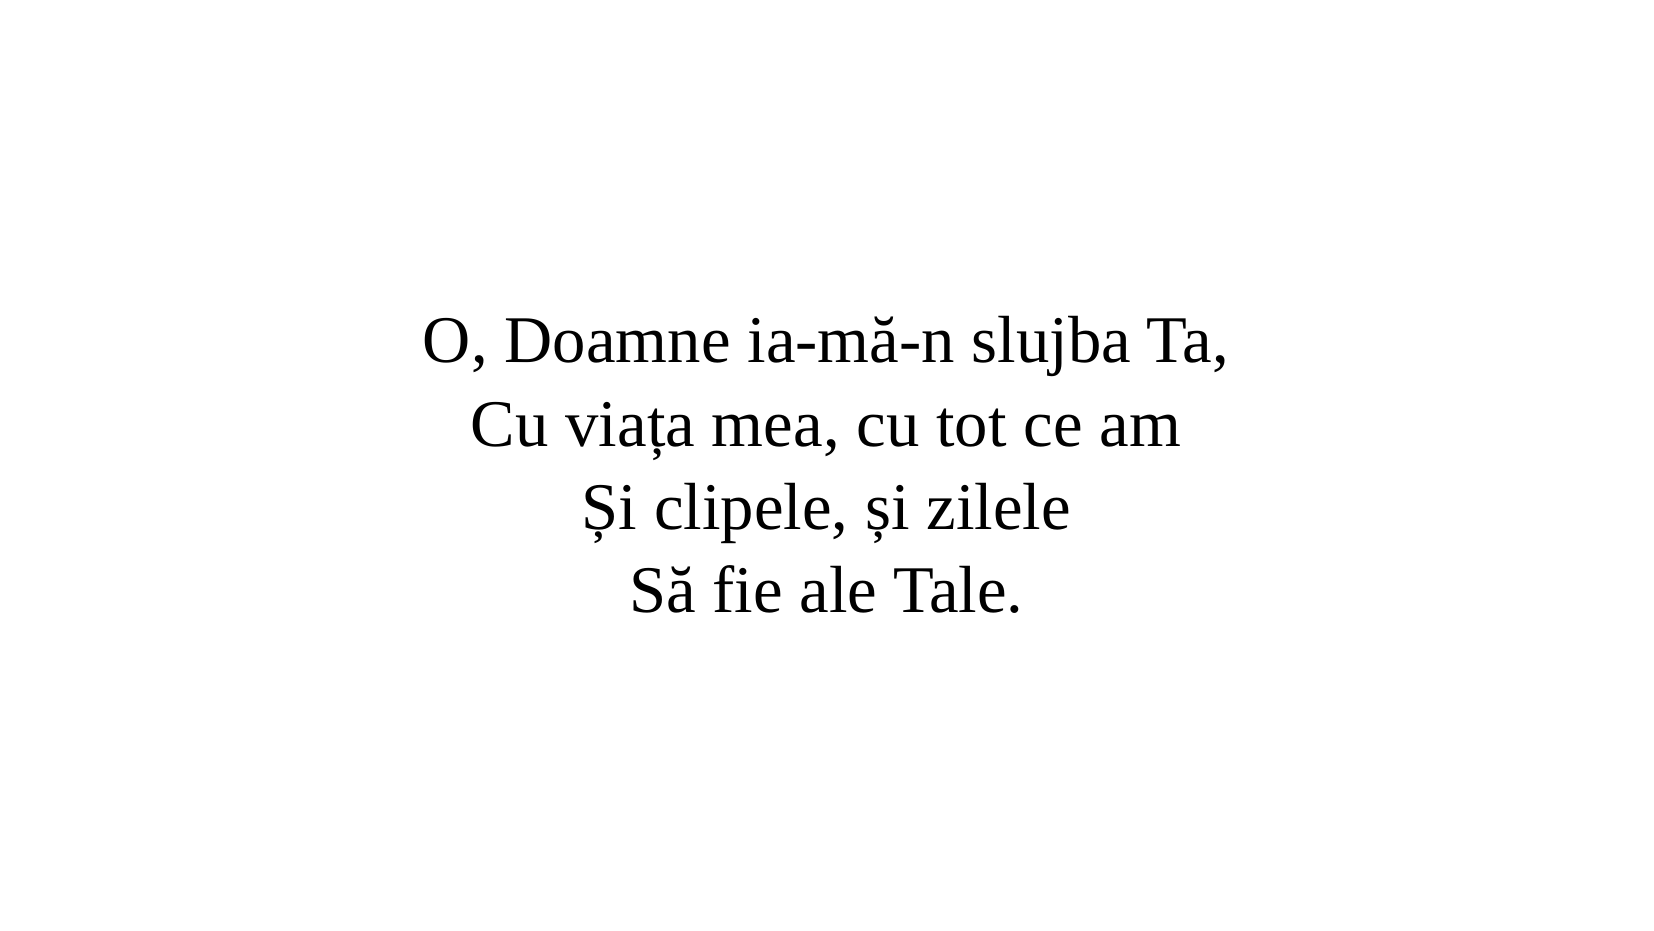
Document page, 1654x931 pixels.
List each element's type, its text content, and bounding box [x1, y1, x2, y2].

subtitle O, Doamne ia-mă-n slujba Ta, Cu viața mea, cu tot ce am Și clipele, și zilele Să fie ale Tale. [300, 150, 1354, 781]
